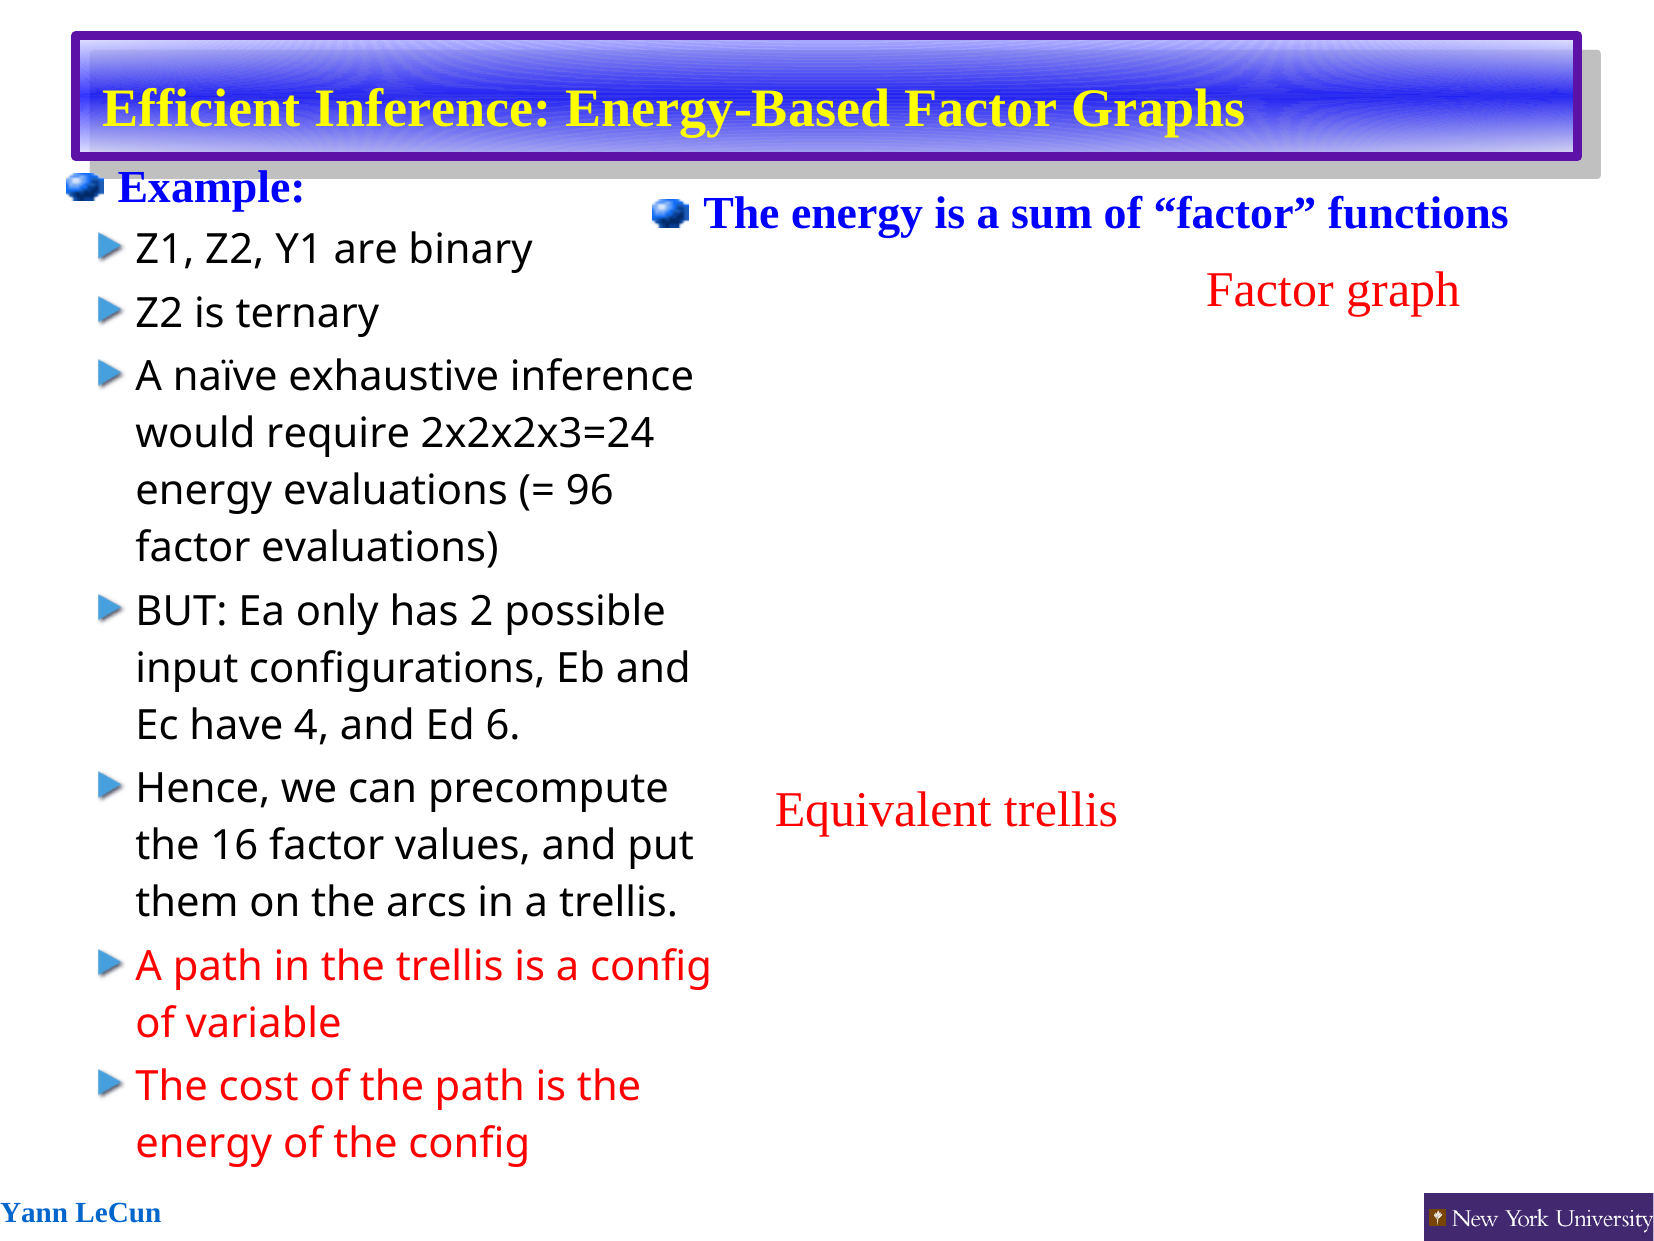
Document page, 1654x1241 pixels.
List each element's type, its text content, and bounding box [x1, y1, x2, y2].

title Efficient Inference: Energy-Based Factor Graphs [75, 35, 1578, 157]
text_box Factor graph [1205, 262, 1461, 323]
picture [1424, 1193, 1654, 1241]
list Example: Z1, Z2, Y1 are binary Z2 is ternary A naïve exhaustive inference would require 2x2x2x3=24 energy evaluations (= 96 factor evaluations) BUT: Ea only has 2 possible input configurations, Eb and Ec have 4, and Ed 6. Hence, we can precompute the 16 factor values, and put them on the arcs in a trellis. A path in the trellis is a config of variable The cost of the path is the energy of the config [66, 161, 727, 1215]
text_box Equivalent trellis [774, 782, 1119, 843]
list The energy is a sum of “factor” functions [727, 187, 1589, 282]
picture [727, 352, 1649, 1184]
